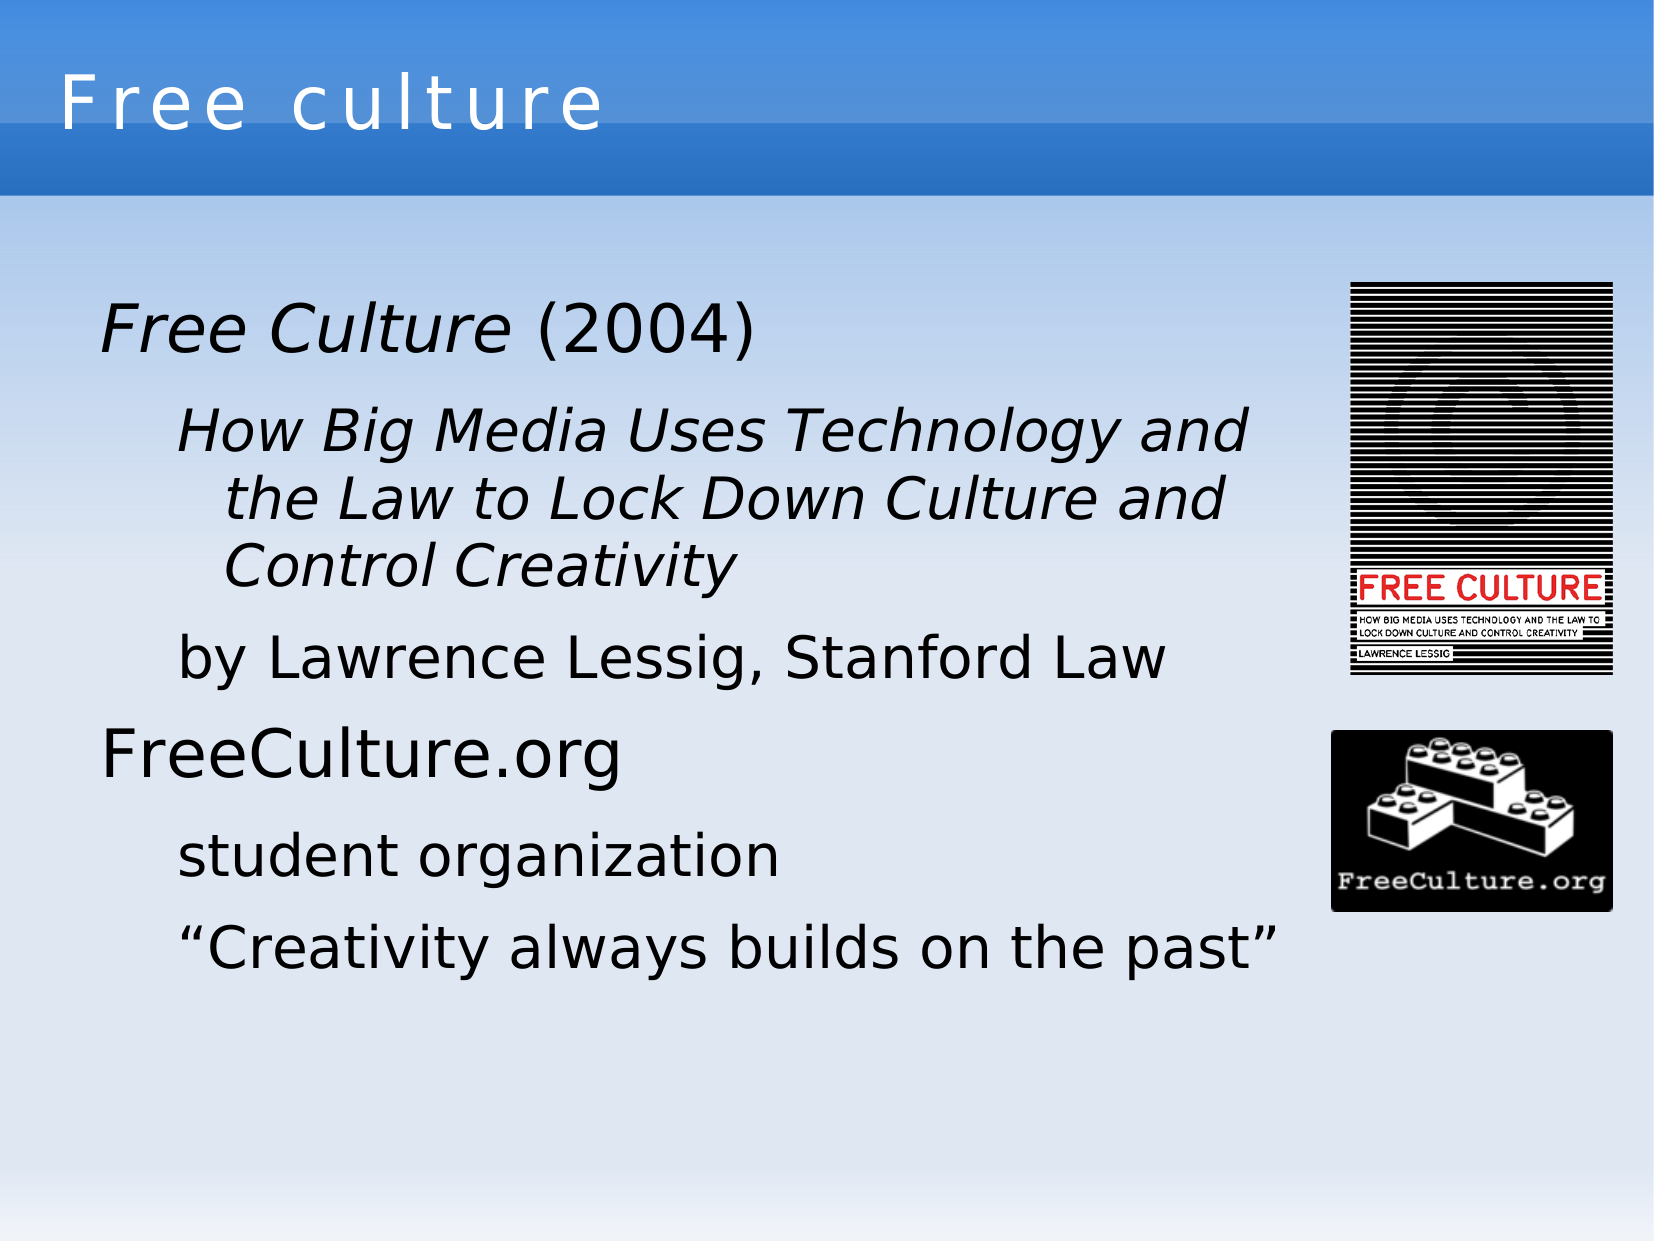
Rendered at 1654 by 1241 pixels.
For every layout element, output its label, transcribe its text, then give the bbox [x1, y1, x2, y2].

title Free culture [59, 29, 1270, 178]
picture [0, 0, 1654, 1241]
list Free Culture (2004) How Big Media Uses Technology and the Law to Lock Down Culture and Control Creativity by Lawrence Lessig, Stanford Law FreeCulture.org student organization “Creativity always builds on the past” [82, 290, 1351, 1109]
